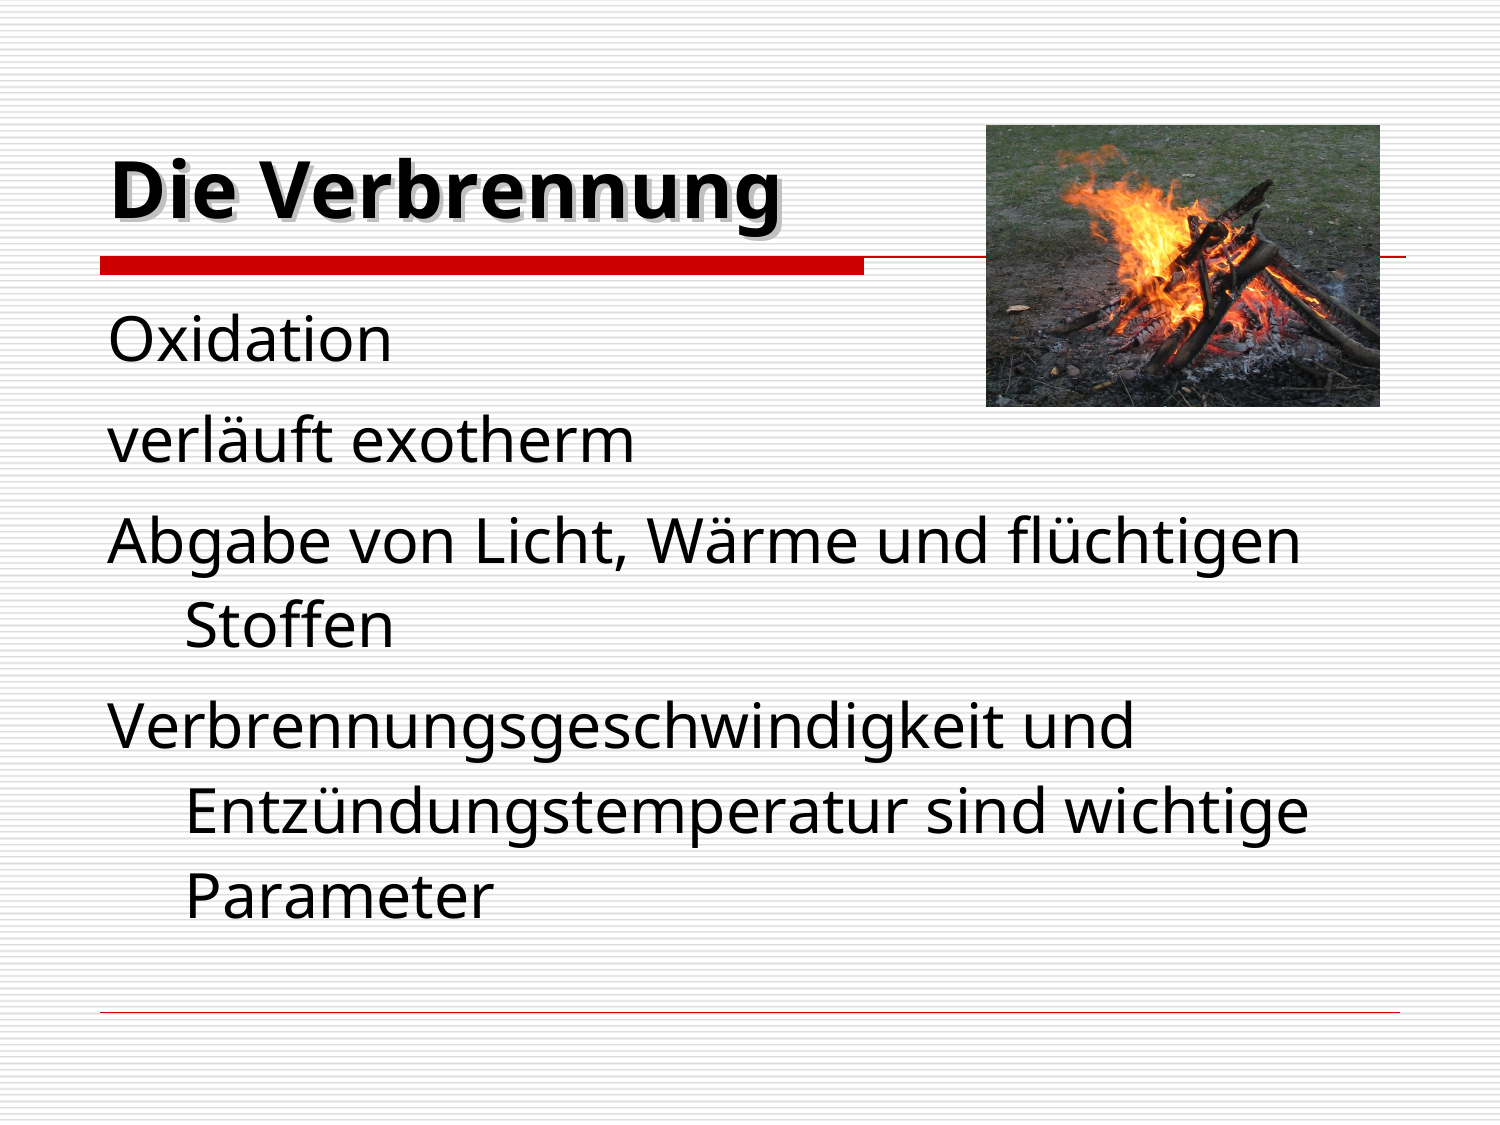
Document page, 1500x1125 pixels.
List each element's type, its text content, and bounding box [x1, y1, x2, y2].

picture [0, 0, 1500, 1125]
title Die Verbrennung [94, 49, 1407, 250]
list Oxidation verläuft exotherm Abgabe von Licht, Wärme und flüchtigen Stoffen Verbrennungsgeschwindigkeit und Entzündungstemperatur sind wichtige Parameter [92, 287, 1406, 988]
